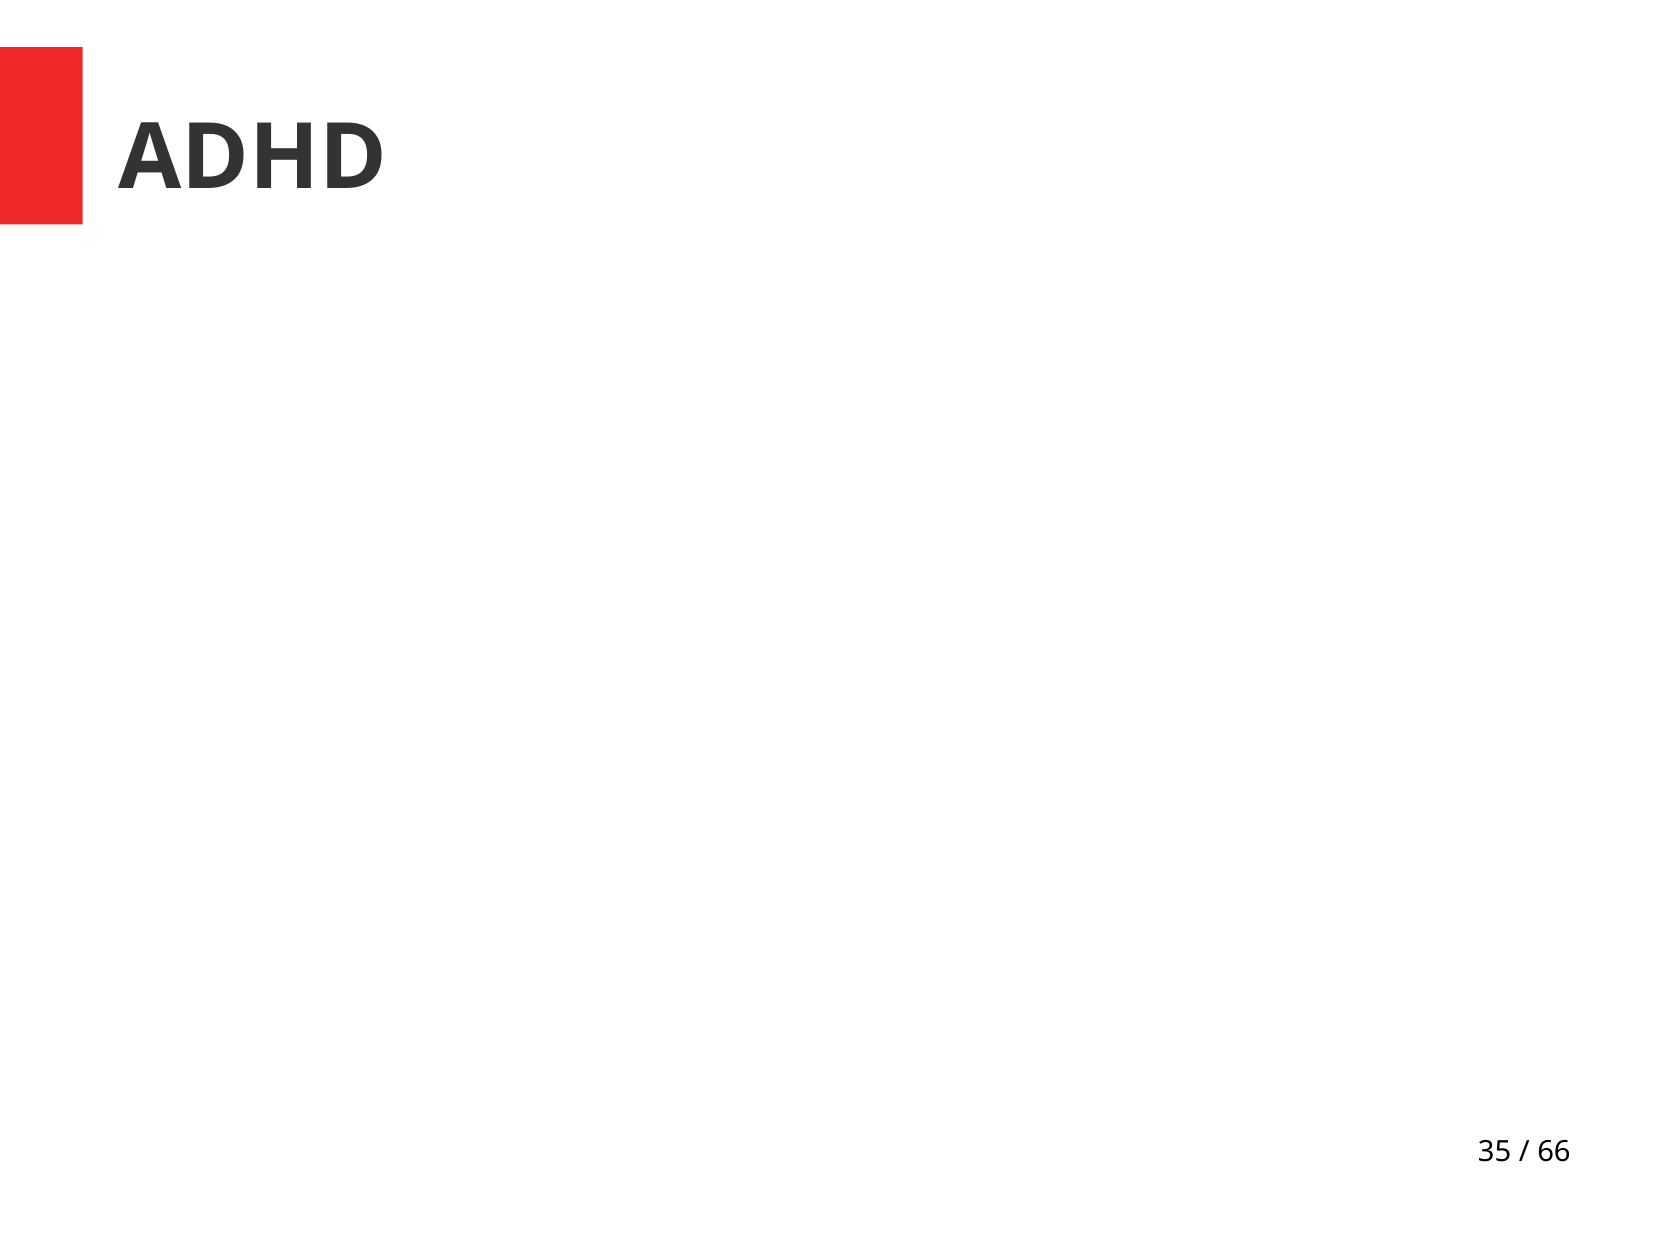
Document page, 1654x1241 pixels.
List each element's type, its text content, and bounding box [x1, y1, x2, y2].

title ADHD [118, 49, 1571, 257]
